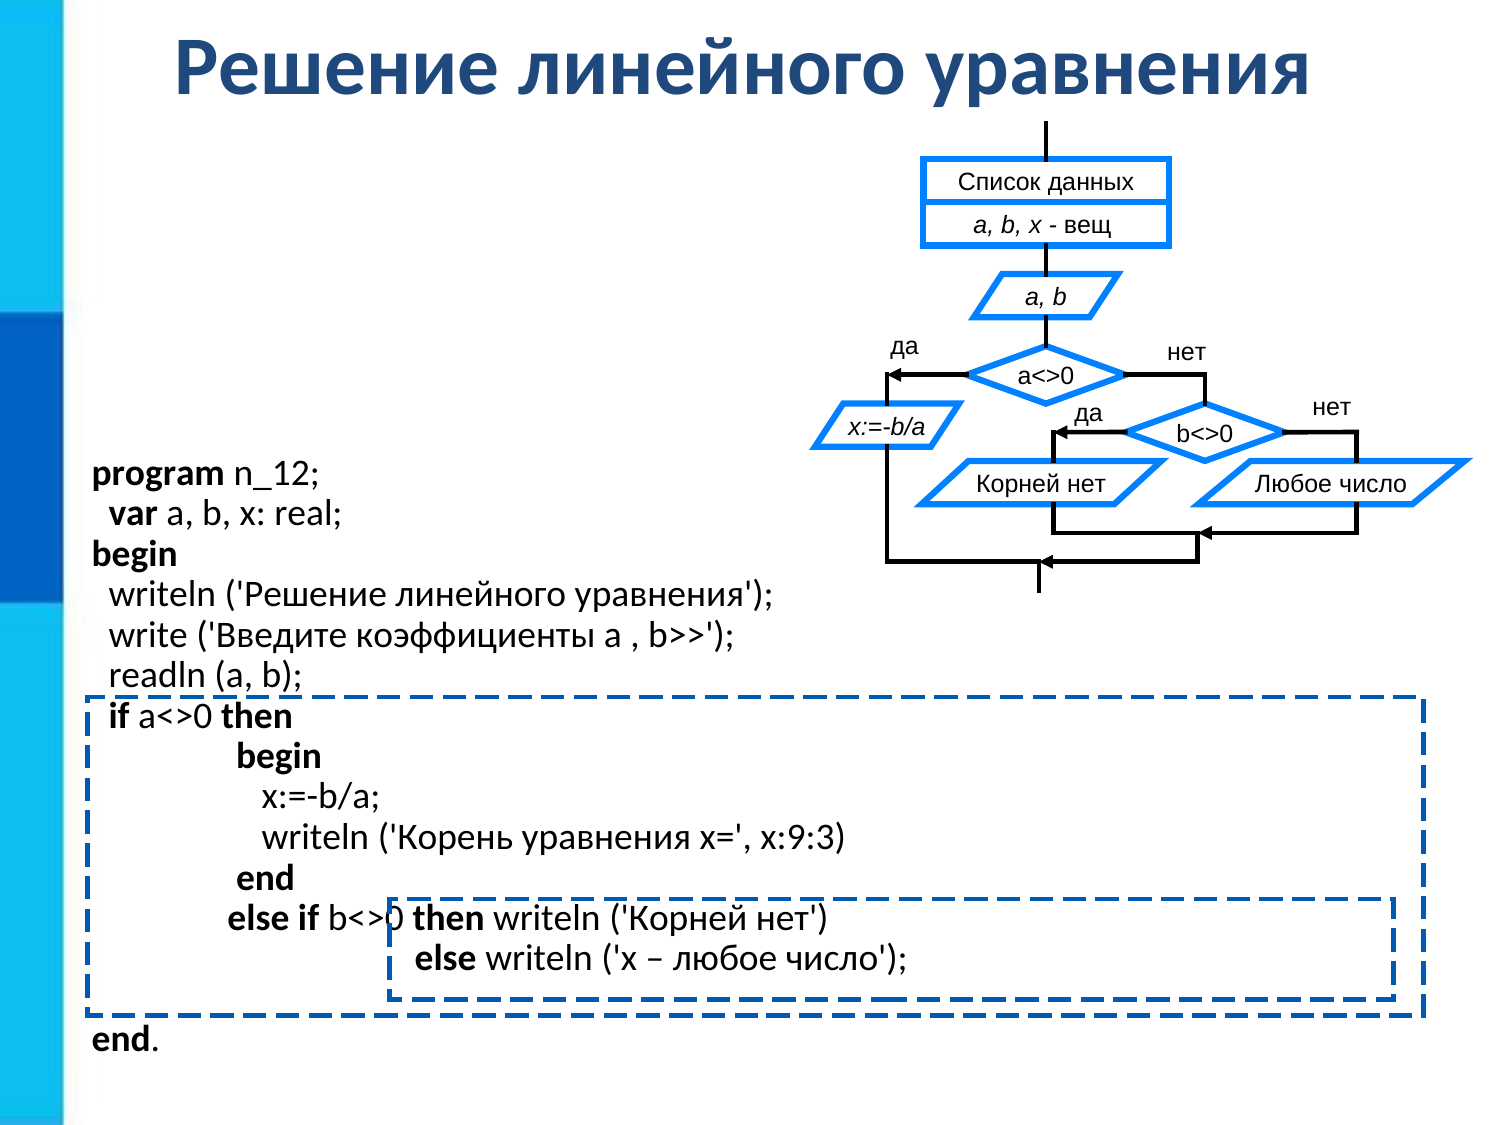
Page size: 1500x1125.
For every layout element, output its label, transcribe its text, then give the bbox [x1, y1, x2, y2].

picture [889, 377, 1051, 445]
text_box a<>0 [969, 346, 1123, 402]
text_box program n_12; var a, b, x: real; begin writeln ('Решение линейного уравнения'); write ('Введите коэффициенты a , b>>'); readln (a, b); if a<>0 then begin x:=-b/a; writeln ('Корень уравнения x=', x:9:3) end else if b<>0 then writeln ('Корней нет') else writeln ('x – любое число'); end. [889, 445, 1195, 560]
text_box b<>0 [1133, 404, 1282, 461]
text_box Решение линейного уравнения [58, 0, 1429, 138]
text_box да [857, 322, 952, 368]
text_box program n_12; var a, b, x: real; begin writeln ('Решение линейного уравнения'); write ('Введите коэффициенты a , b>>'); readln (a, b); if a<>0 then begin x:=-b/a; writeln ('Корень уравнения x=', x:9:3) end else if b<>0 then writeln ('Корней нет') else writeln ('x – любое число'); end. [76, 445, 1459, 1068]
text_box a, b, x - вещ [923, 202, 1169, 246]
text_box x:=-b/a [814, 403, 960, 447]
text_box да [1039, 388, 1138, 435]
text_box нет [1284, 382, 1380, 429]
picture [1252, 434, 1354, 445]
picture [0, 0, 1500, 1125]
text_box a, b [973, 274, 1118, 318]
text_box Корней нет [921, 461, 1162, 505]
text_box program n_12; var a, b, x: real; begin writeln ('Решение линейного уравнения'); write ('Введите коэффициенты a , b>>'); readln (a, b); if a<>0 then begin x:=-b/a; writeln ('Корень уравнения x=', x:9:3) end else if b<>0 then writeln ('Корней нет') else writeln ('x – любое число'); end. [1056, 445, 1354, 531]
text_box Список данных [923, 159, 1169, 202]
picture [1092, 377, 1203, 427]
text_box нет [1132, 327, 1241, 373]
picture [1056, 435, 1158, 445]
text_box Любое число [1198, 461, 1465, 505]
